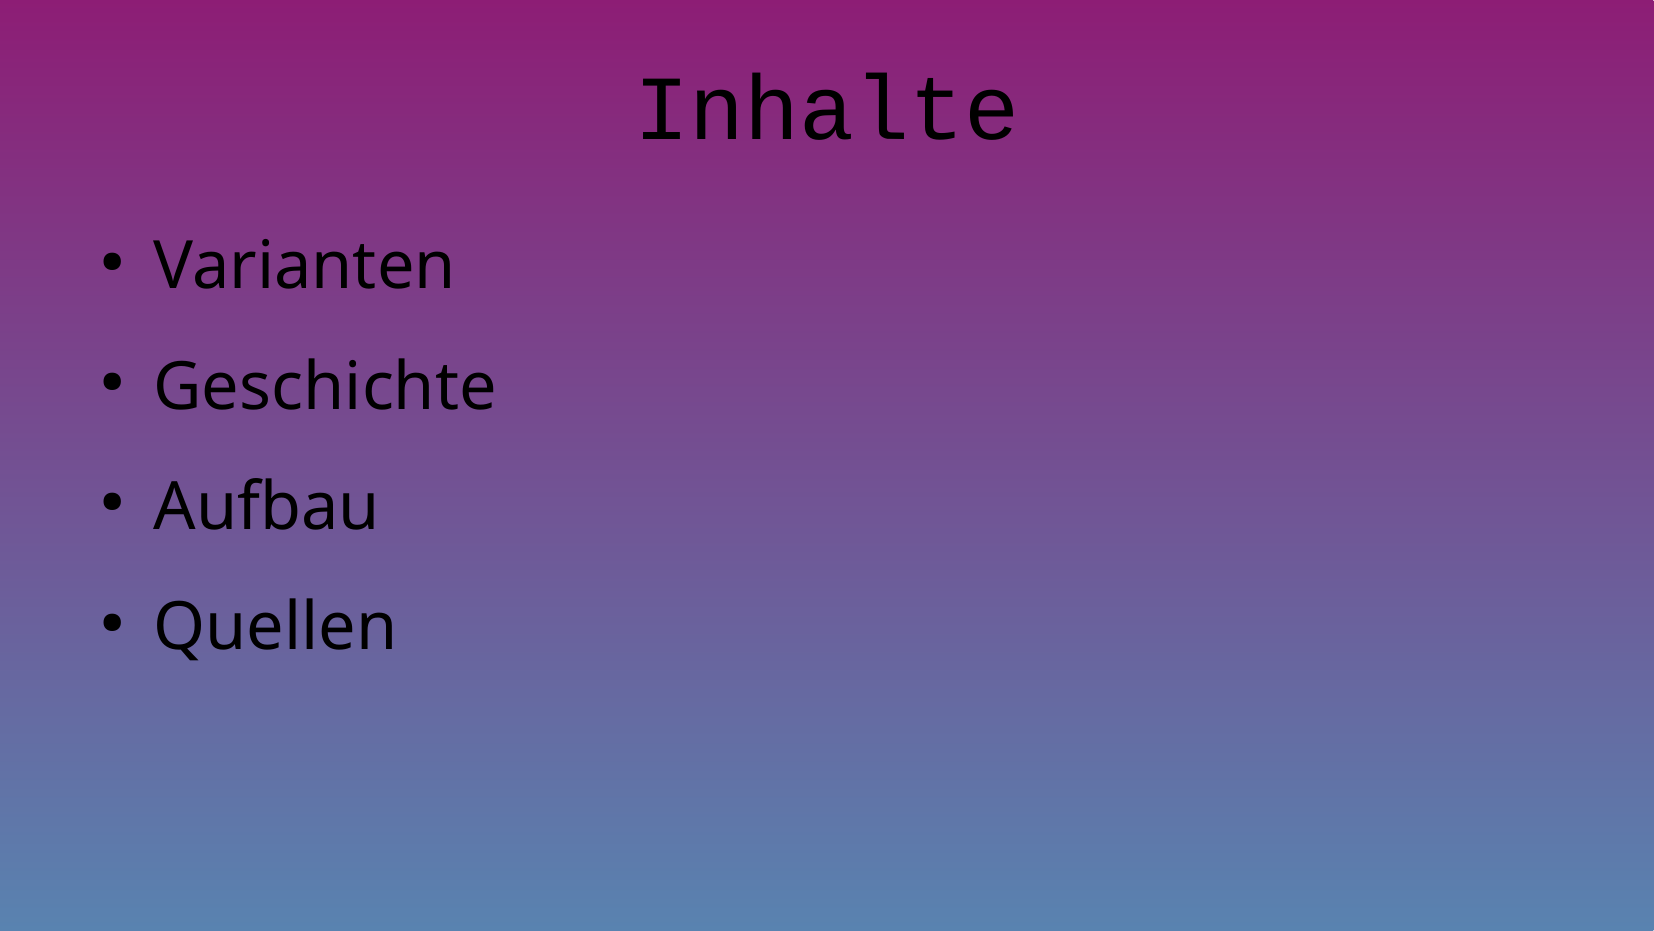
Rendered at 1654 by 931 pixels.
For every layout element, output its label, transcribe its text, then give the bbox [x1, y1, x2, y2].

title Inhalte [82, 37, 1571, 193]
list Varianten Geschichte Aufbau Quellen [82, 217, 1571, 758]
